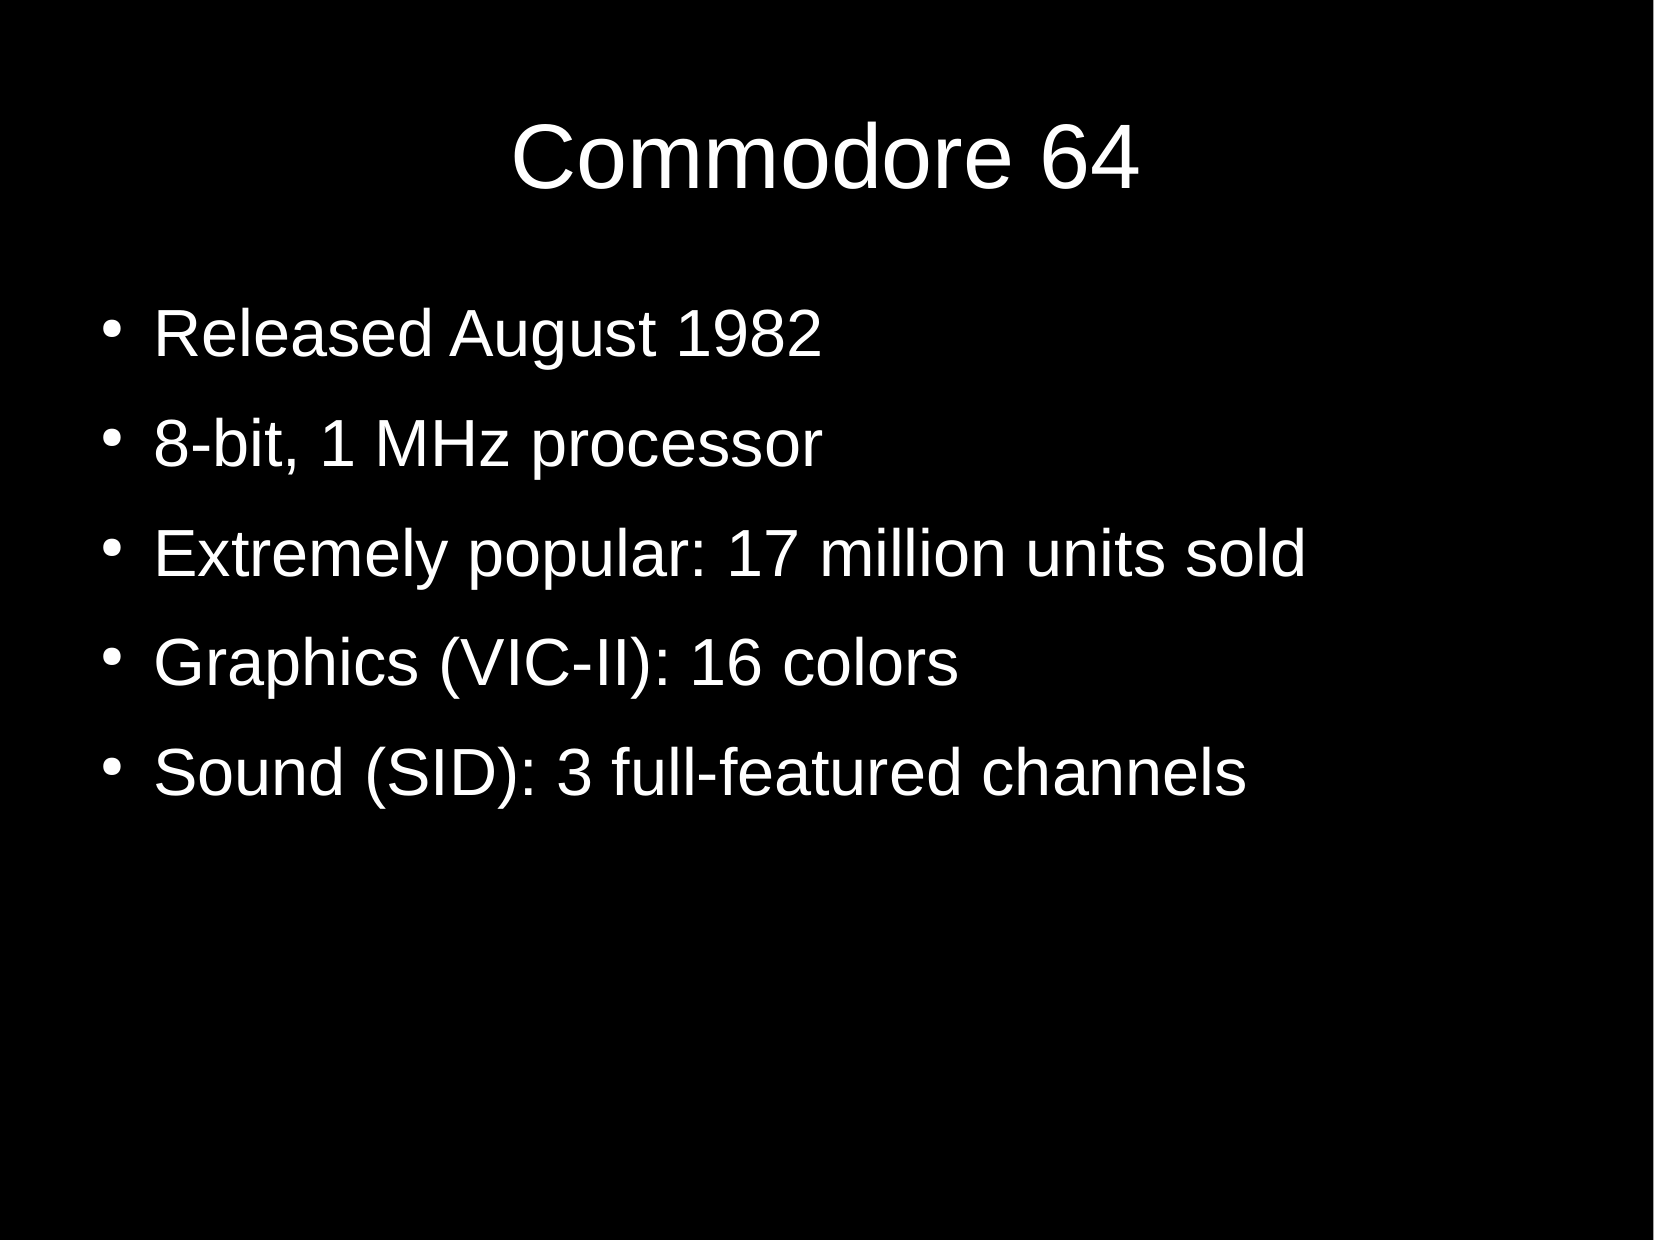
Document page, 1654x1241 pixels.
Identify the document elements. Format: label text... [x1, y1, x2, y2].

title Commodore 64 [82, 56, 1570, 248]
list Released August 1982 8-bit, 1 MHz processor Extremely popular: 17 million units sold Graphics (VIC-II): 16 colors Sound (SID): 3 full-featured channels [82, 290, 1570, 1108]
